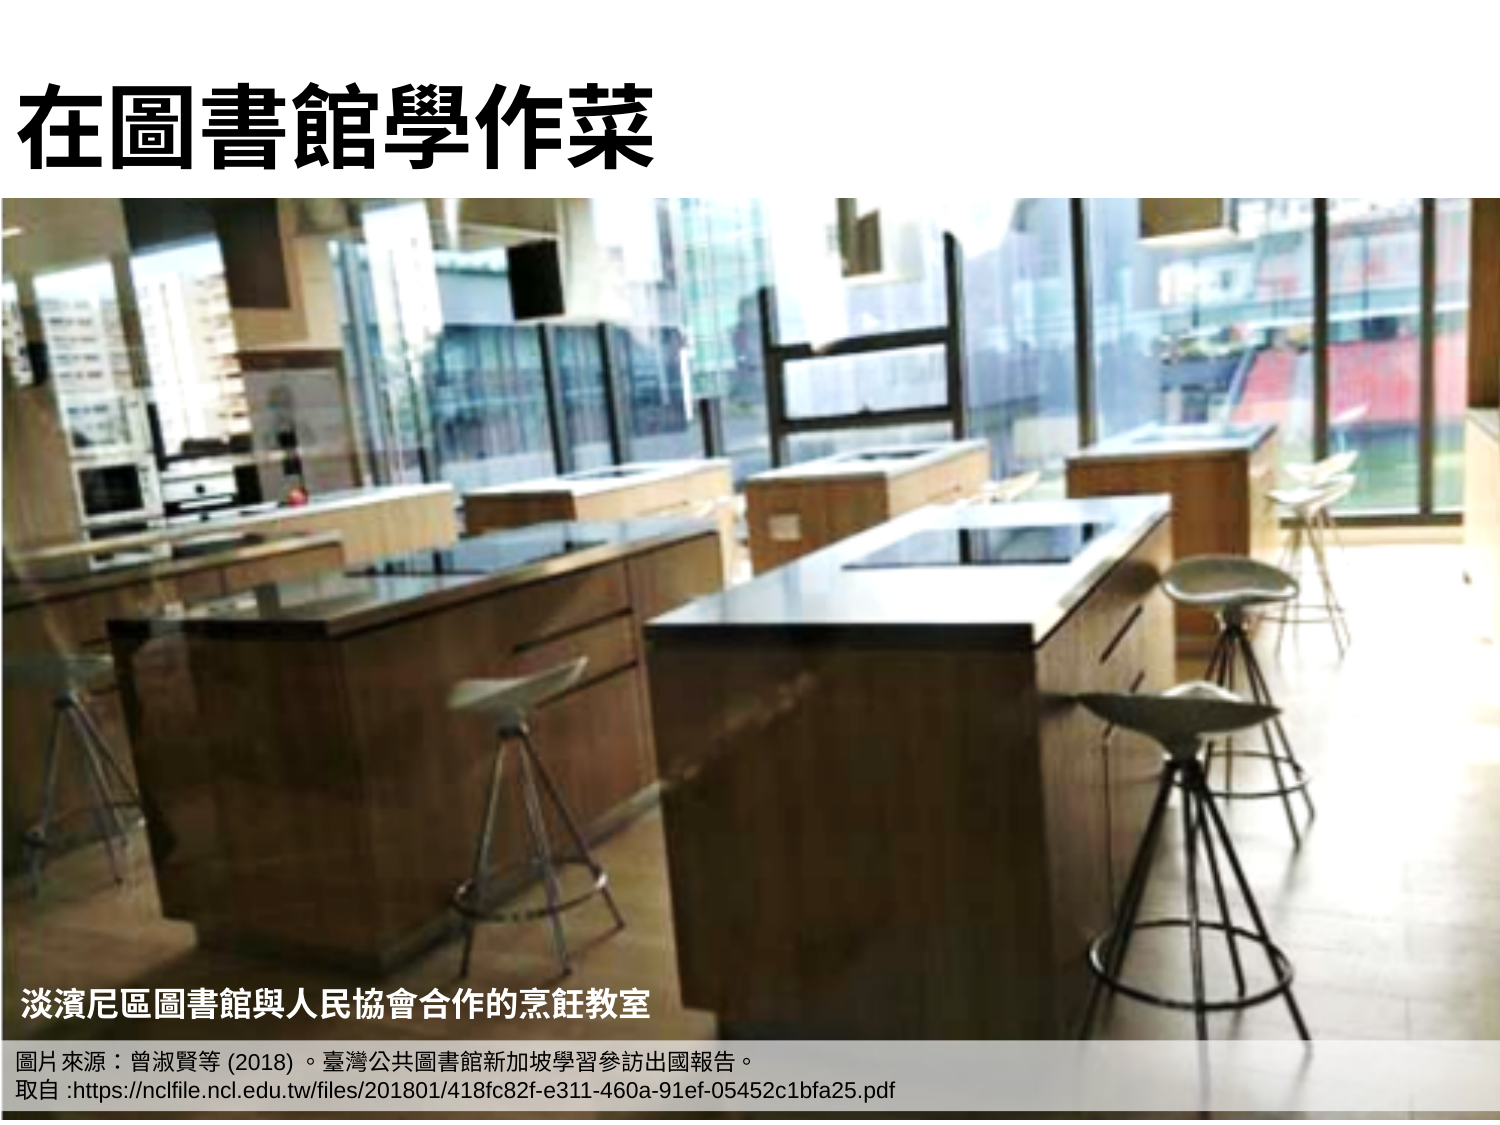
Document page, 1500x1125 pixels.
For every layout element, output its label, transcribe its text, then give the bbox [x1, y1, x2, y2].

picture [0, 198, 1500, 1040]
title 在圖書館學作菜 [0, 30, 1351, 219]
picture [0, 1112, 1500, 1120]
text_box 淡濱尼區圖書館與人民協會合作的烹飪教室 [5, 976, 667, 1031]
text_box 圖片來源：曾淑賢等(2018)。臺灣公共圖書館新加坡學習參訪出國報告。 取自:https://nclfile.ncl.edu.tw/files/201801/418fc82f-e311-460a-91ef-05452c1bfa25.pdf [0, 1040, 1500, 1112]
